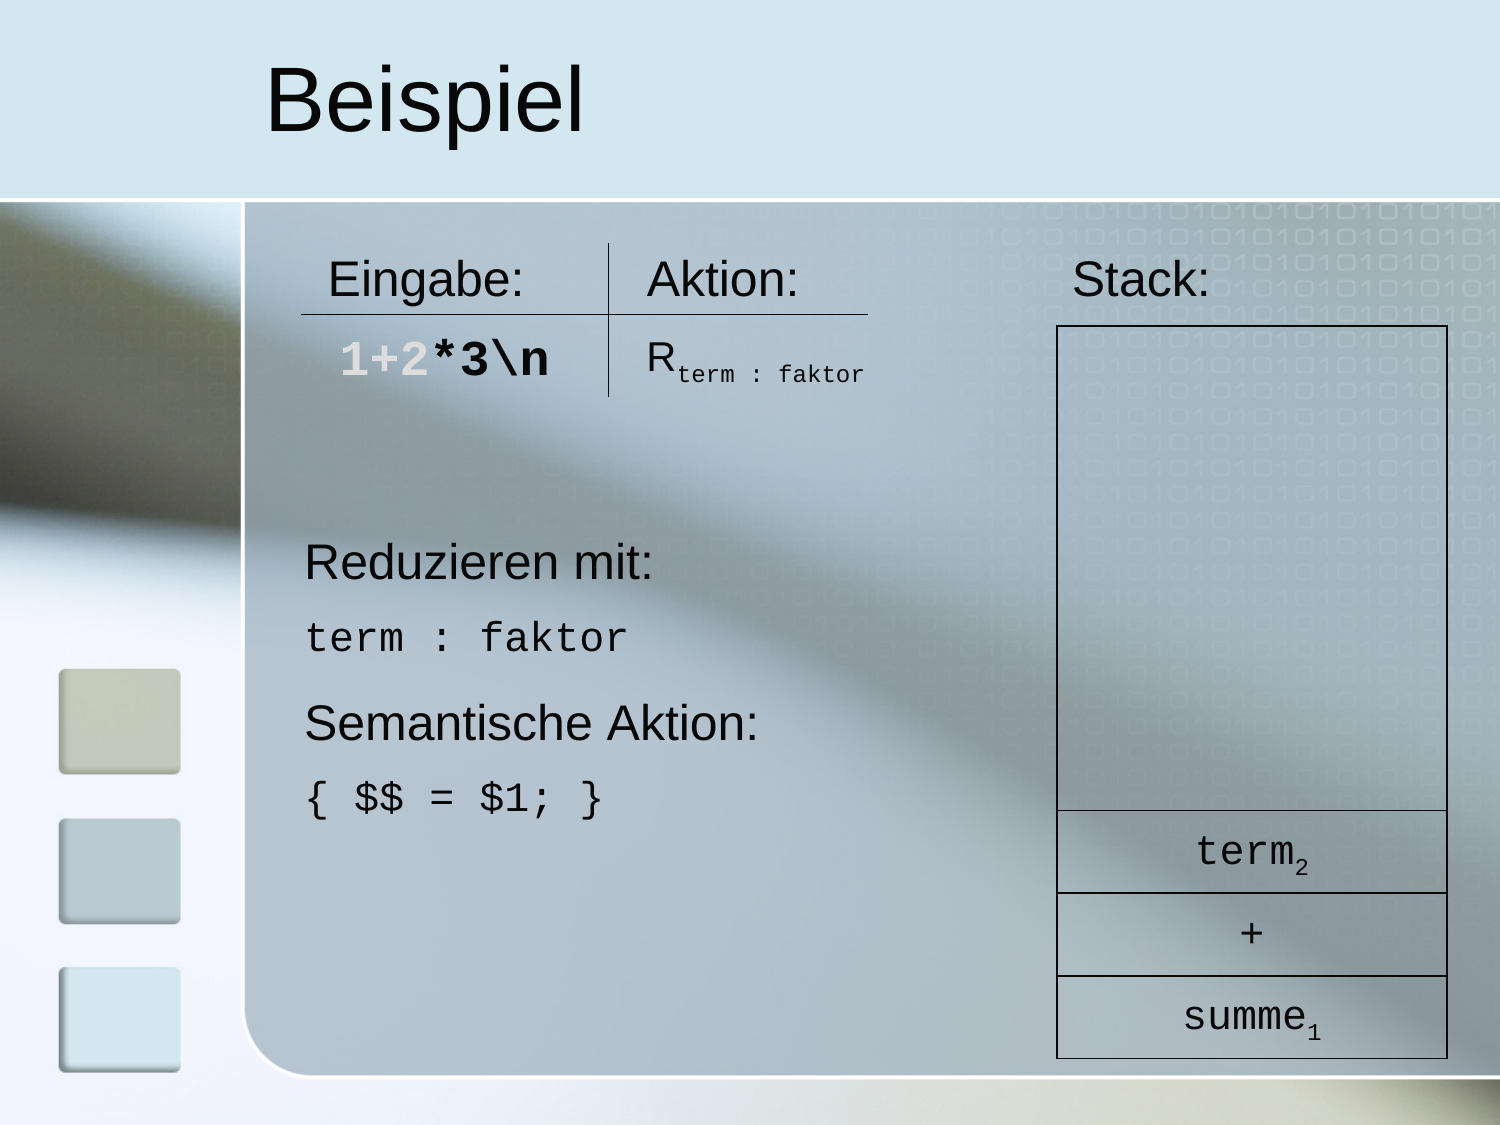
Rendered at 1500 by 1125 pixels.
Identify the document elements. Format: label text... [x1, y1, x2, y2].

text_box 1+2*3\n [324, 326, 585, 399]
title Beispiel [249, 12, 1461, 188]
text_box Eingabe: [312, 243, 550, 314]
picture [0, 0, 1500, 1125]
text_box + [1056, 904, 1447, 968]
text_box summe1 [1056, 987, 1447, 1056]
text_box Stack: [1057, 243, 1459, 315]
text_box Reduzieren mit: term : faktor Semantische Aktion: { $$ = $1; } [289, 527, 1022, 832]
text_box Aktion: [632, 243, 822, 314]
text_box Rterm : faktor [631, 326, 963, 398]
text_box term2 [1056, 822, 1447, 891]
